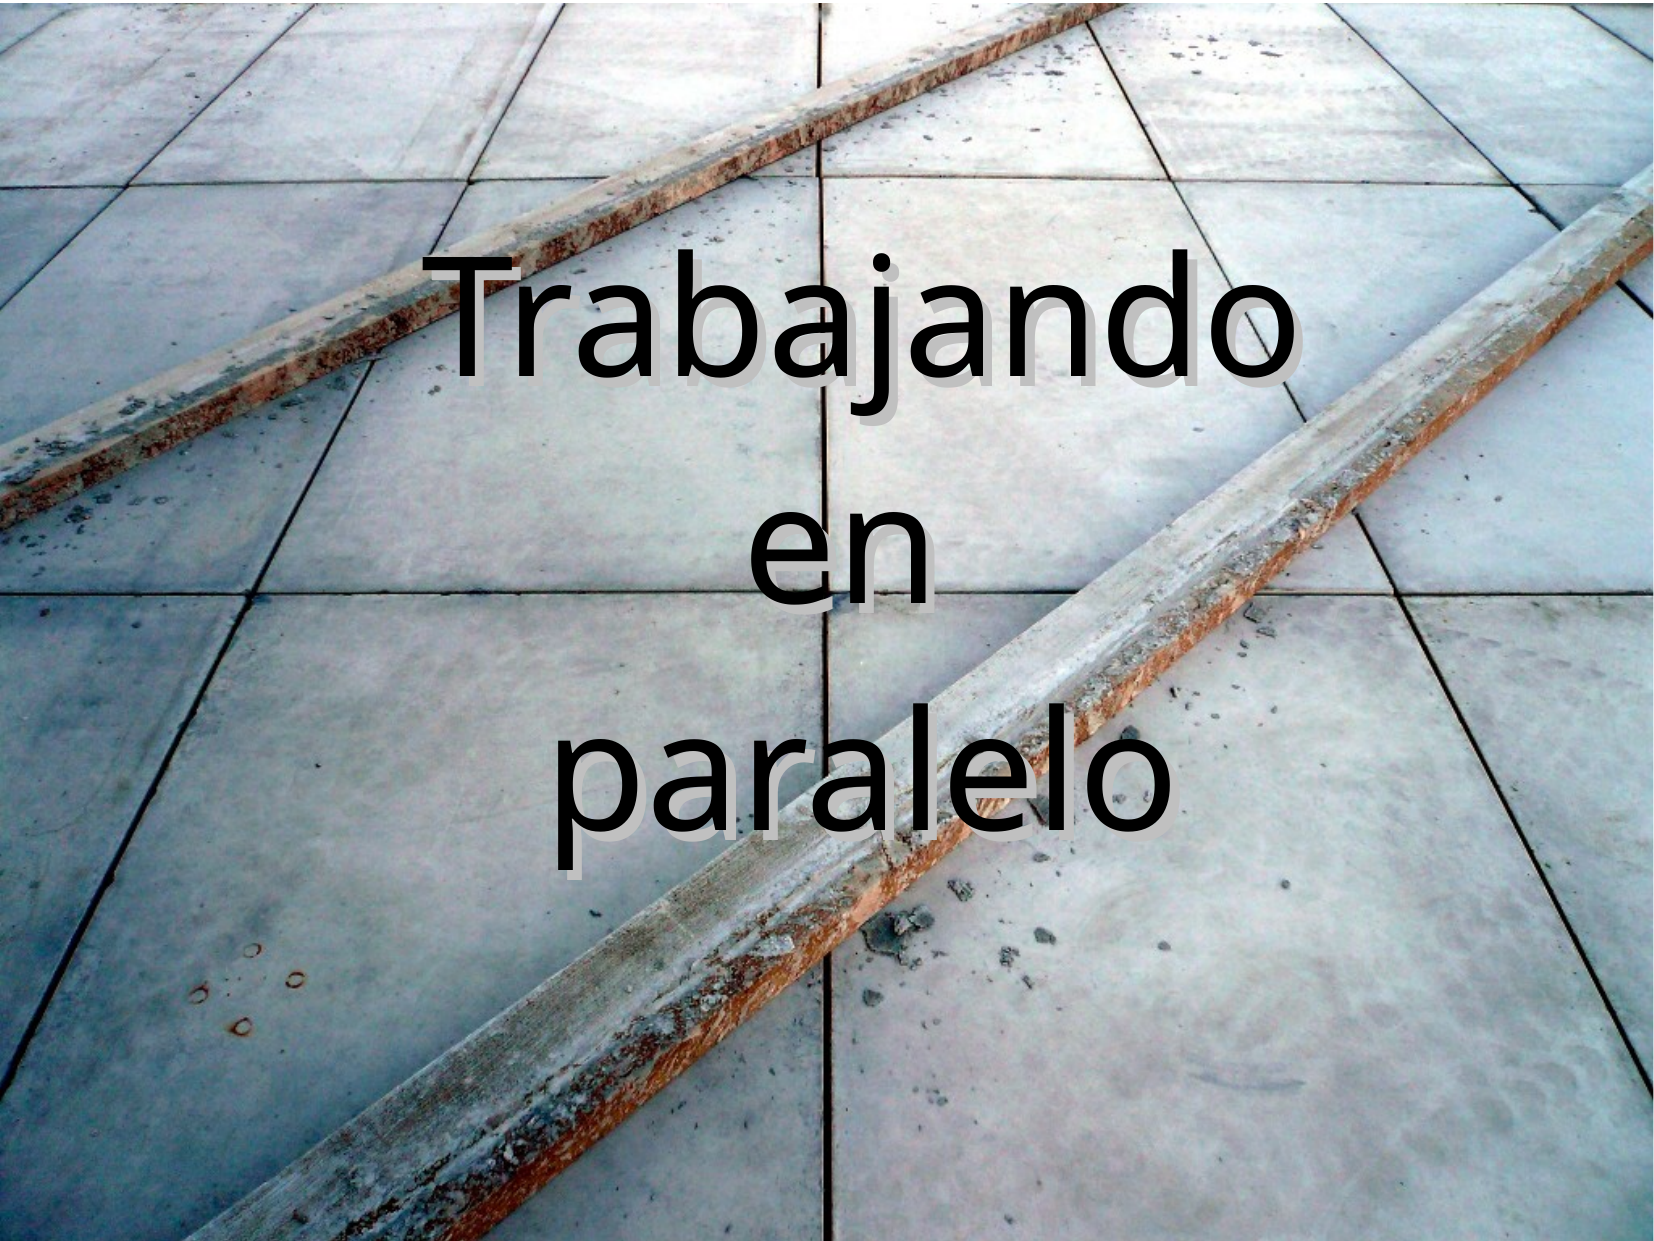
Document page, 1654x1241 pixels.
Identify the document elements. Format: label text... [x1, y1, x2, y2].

text_box Trabajando en paralelo [283, 191, 1441, 768]
picture [0, 3, 1654, 1241]
